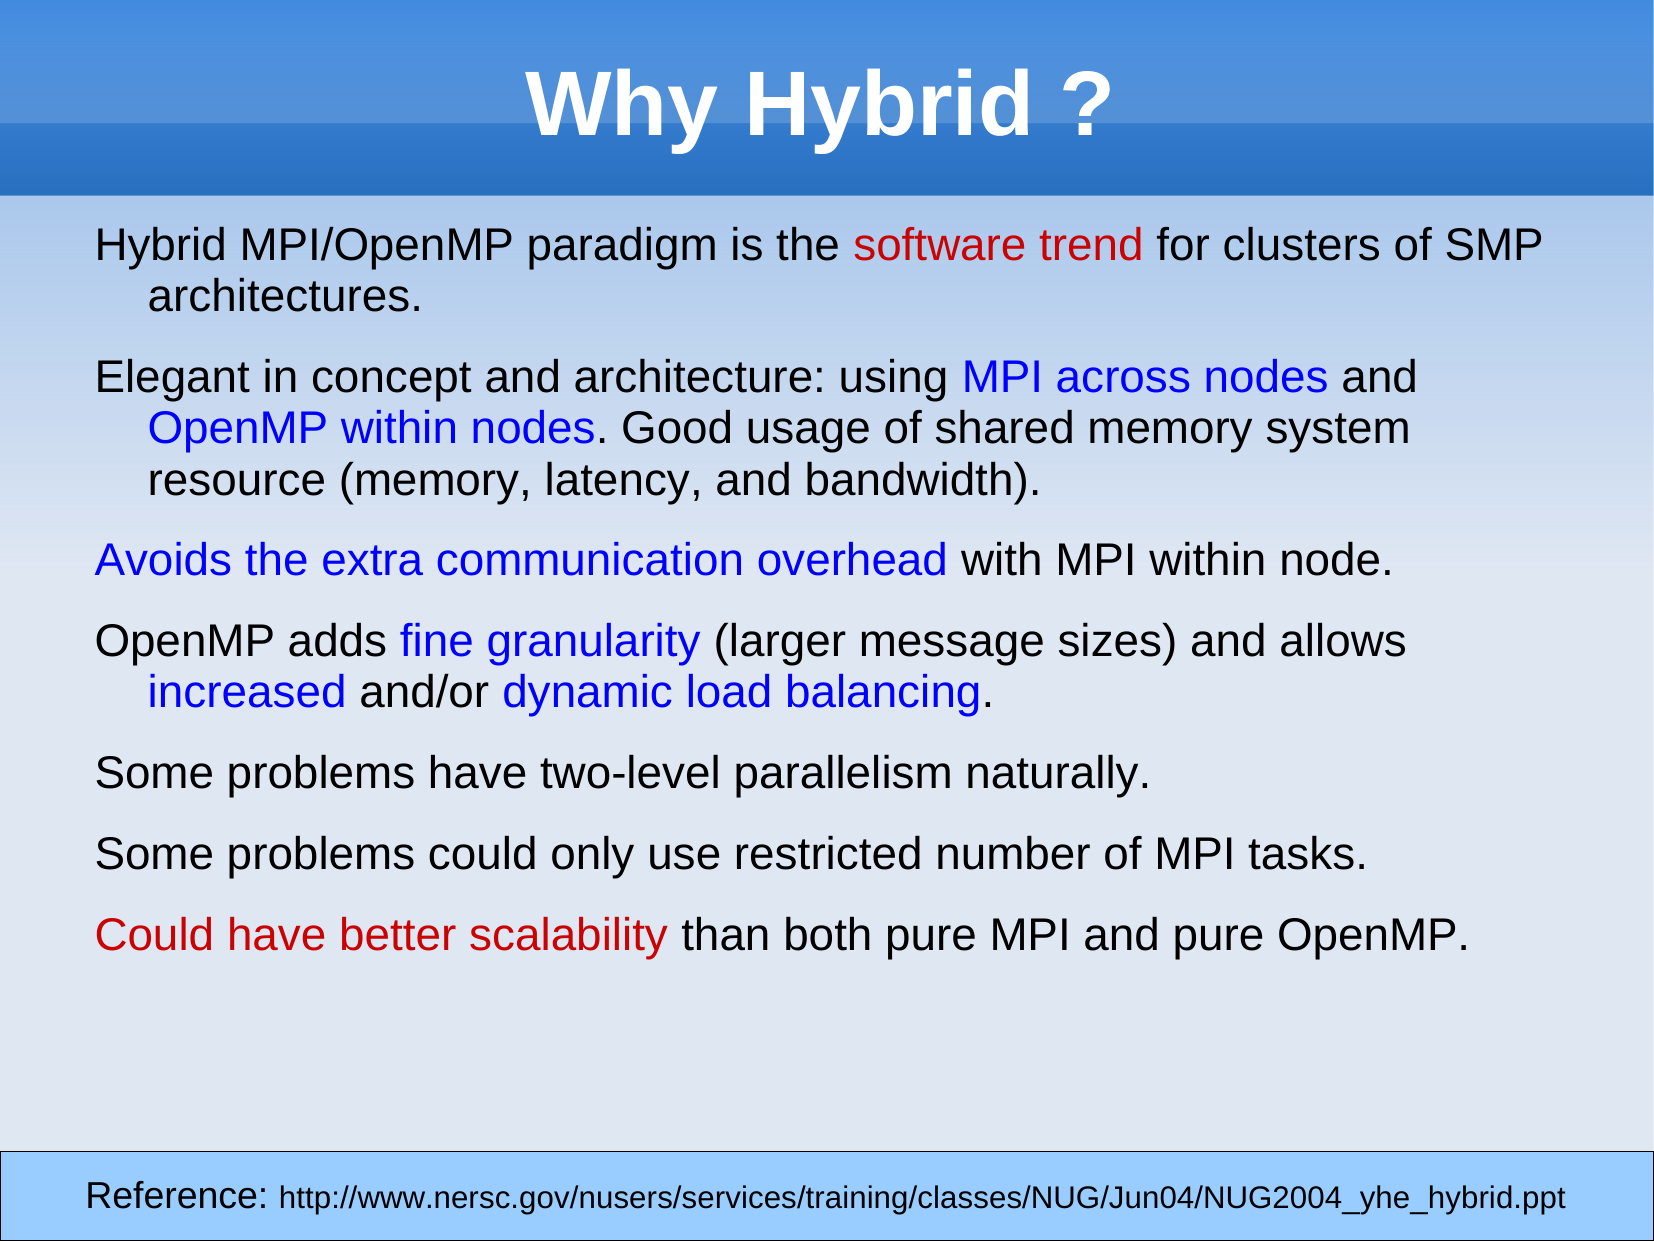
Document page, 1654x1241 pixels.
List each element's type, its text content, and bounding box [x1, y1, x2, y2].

list Hybrid MPI/OpenMP paradigm is the software trend for clusters of SMP architectures. Elegant in concept and architecture: using MPI across nodes and OpenMP within nodes. Good usage of shared memory system resource (memory, latency, and bandwidth). Avoids the extra communication overhead with MPI within node. OpenMP adds fine granularity (larger message sizes) and allows increased and/or dynamic load balancing. Some problems have two-level parallelism naturally. Some problems could only use restricted number of MPI tasks. Could have better scalability than both pure MPI and pure OpenMP. [76, 219, 1565, 1143]
title Why Hybrid ? [76, 0, 1565, 208]
text_box Reference: http://www.nersc.gov/nusers/services/training/classes/NUG/Jun04/NUG2004_yhe_hybrid.ppt [0, 1151, 1654, 1241]
picture [0, 0, 1654, 1151]
